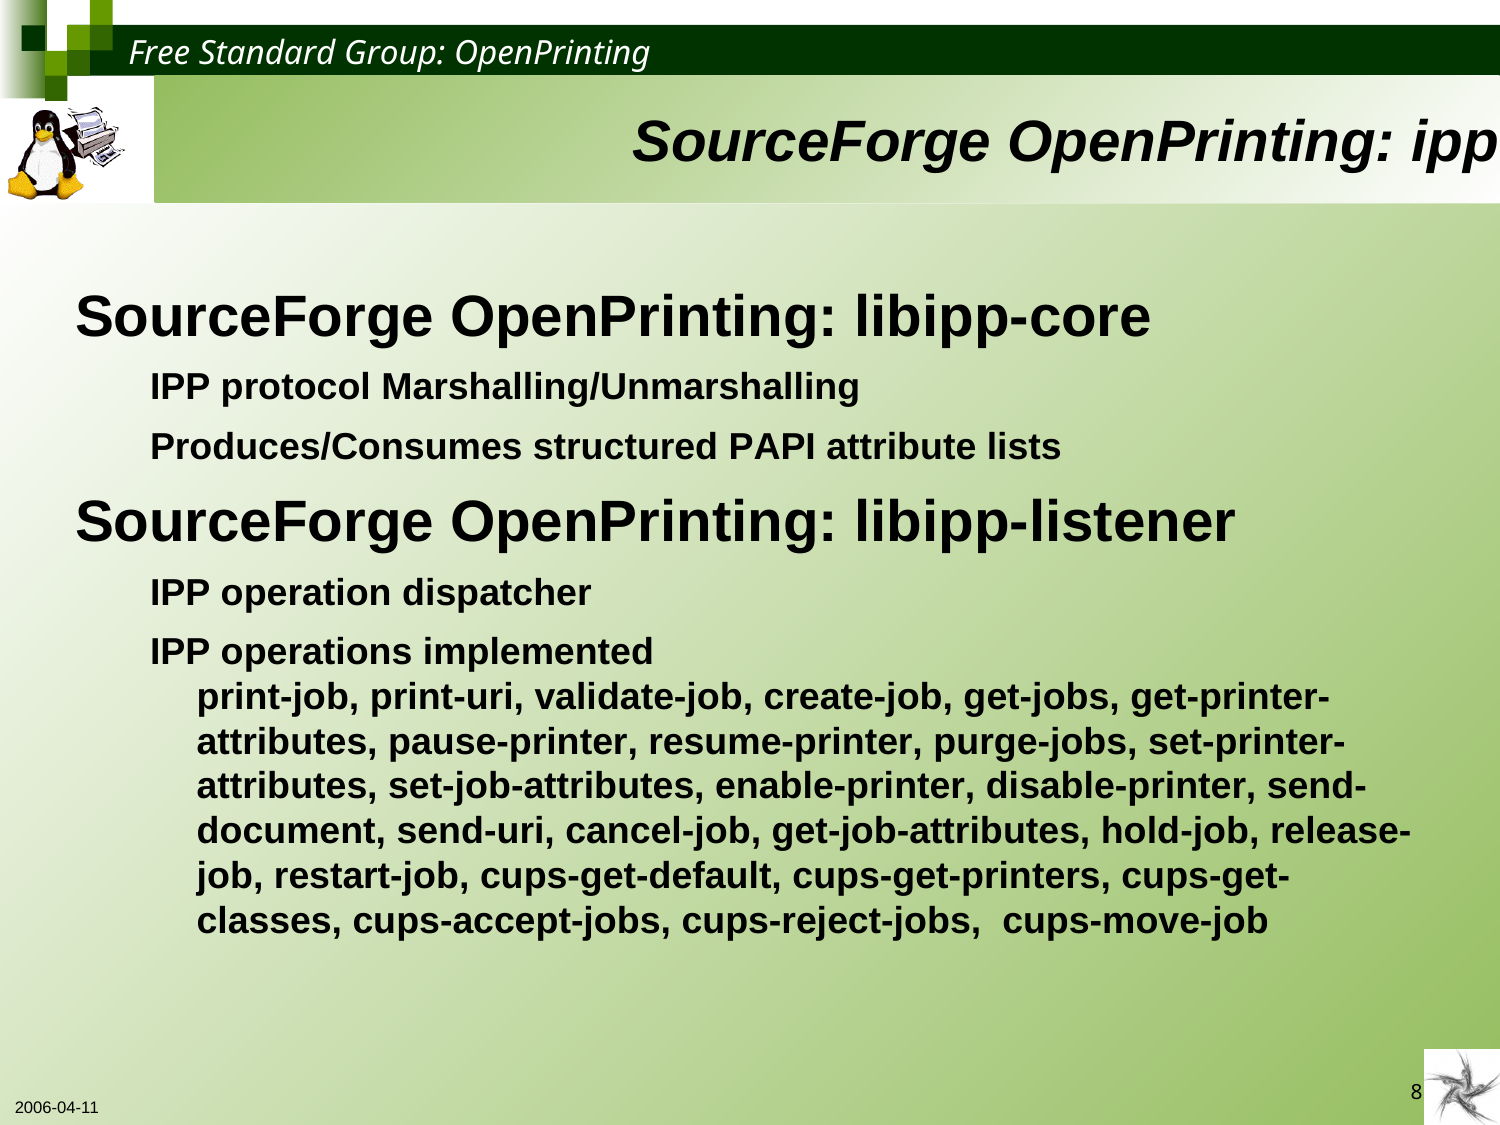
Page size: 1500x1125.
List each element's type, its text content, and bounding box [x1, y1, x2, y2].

picture [0, 96, 133, 203]
list SourceForge OpenPrinting: libipp-core IPP protocol Marshalling/Unmarshalling Produces/Consumes structured PAPI attribute lists SourceForge OpenPrinting: libipp-listener IPP operation dispatcher IPP operations implemented print-job, print-uri, validate-job, create-job, get-jobs, get-printer-attributes, pause-printer, resume-printer, purge-jobs, set-printer-attributes, set-job-attributes, enable-printer, disable-printer, send-document, send-uri, cancel-job, get-job-attributes, hold-job, release-job, restart-job, cups-get-default, cups-get-printers, cups-get-classes, cups-accept-jobs, cups-reject-jobs, cups-move-job [75, 278, 1425, 963]
title SourceForge OpenPrinting: ipp [154, 75, 1500, 203]
picture [1424, 1049, 1500, 1125]
